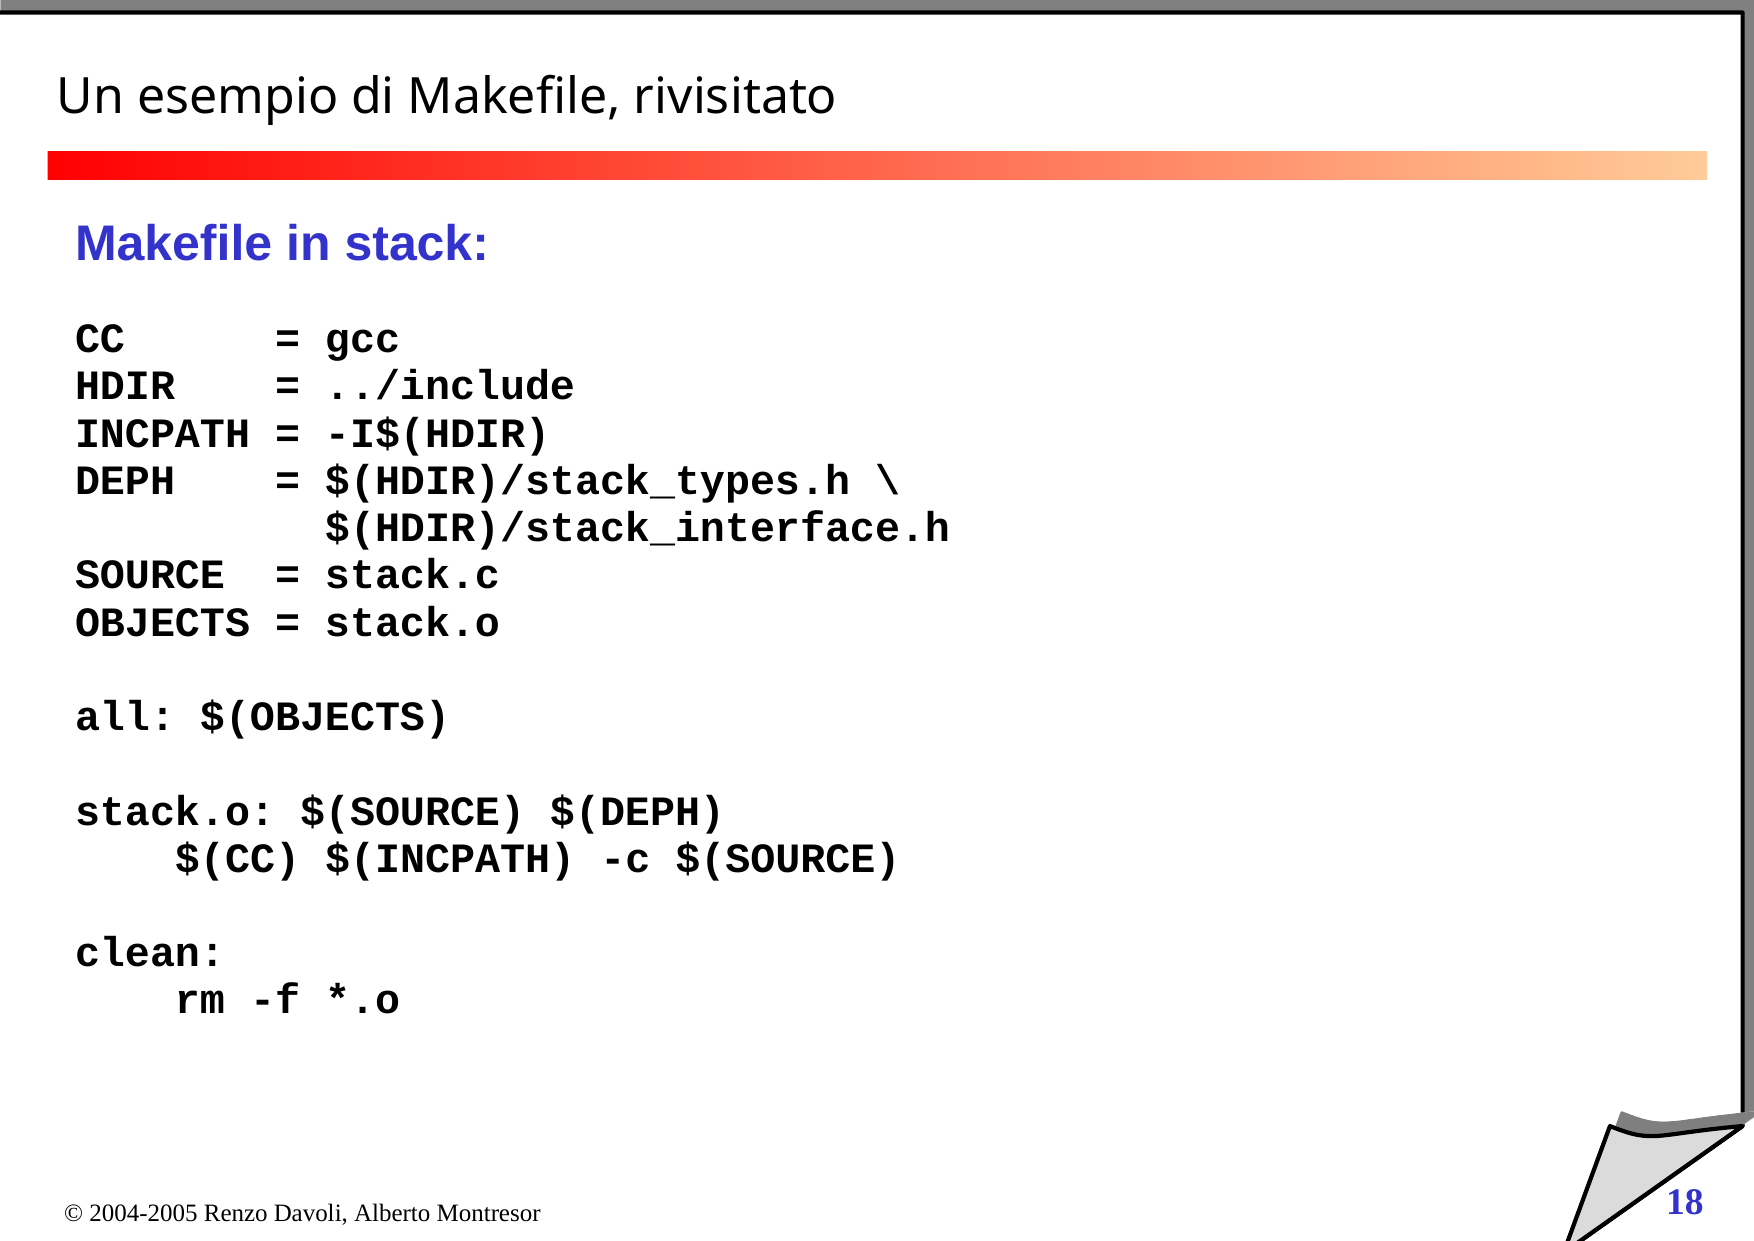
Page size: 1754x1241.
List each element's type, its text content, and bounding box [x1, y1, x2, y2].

list Makefile in stack: CC = gcc HDIR = ../include INCPATH = -I$(HDIR) DEPH = $(HDIR)/stack_types.h \ $(HDIR)/stack_interface.h SOURCE = stack.c OBJECTS = stack.o all: $(OBJECTS) stack.o: $(SOURCE) $(DEPH) $(CC) $(INCPATH) -c $(SOURCE) clean: rm -f *.o [58, 206, 1696, 1123]
title Un esempio di Makefile, rivisitato [40, 40, 1714, 153]
